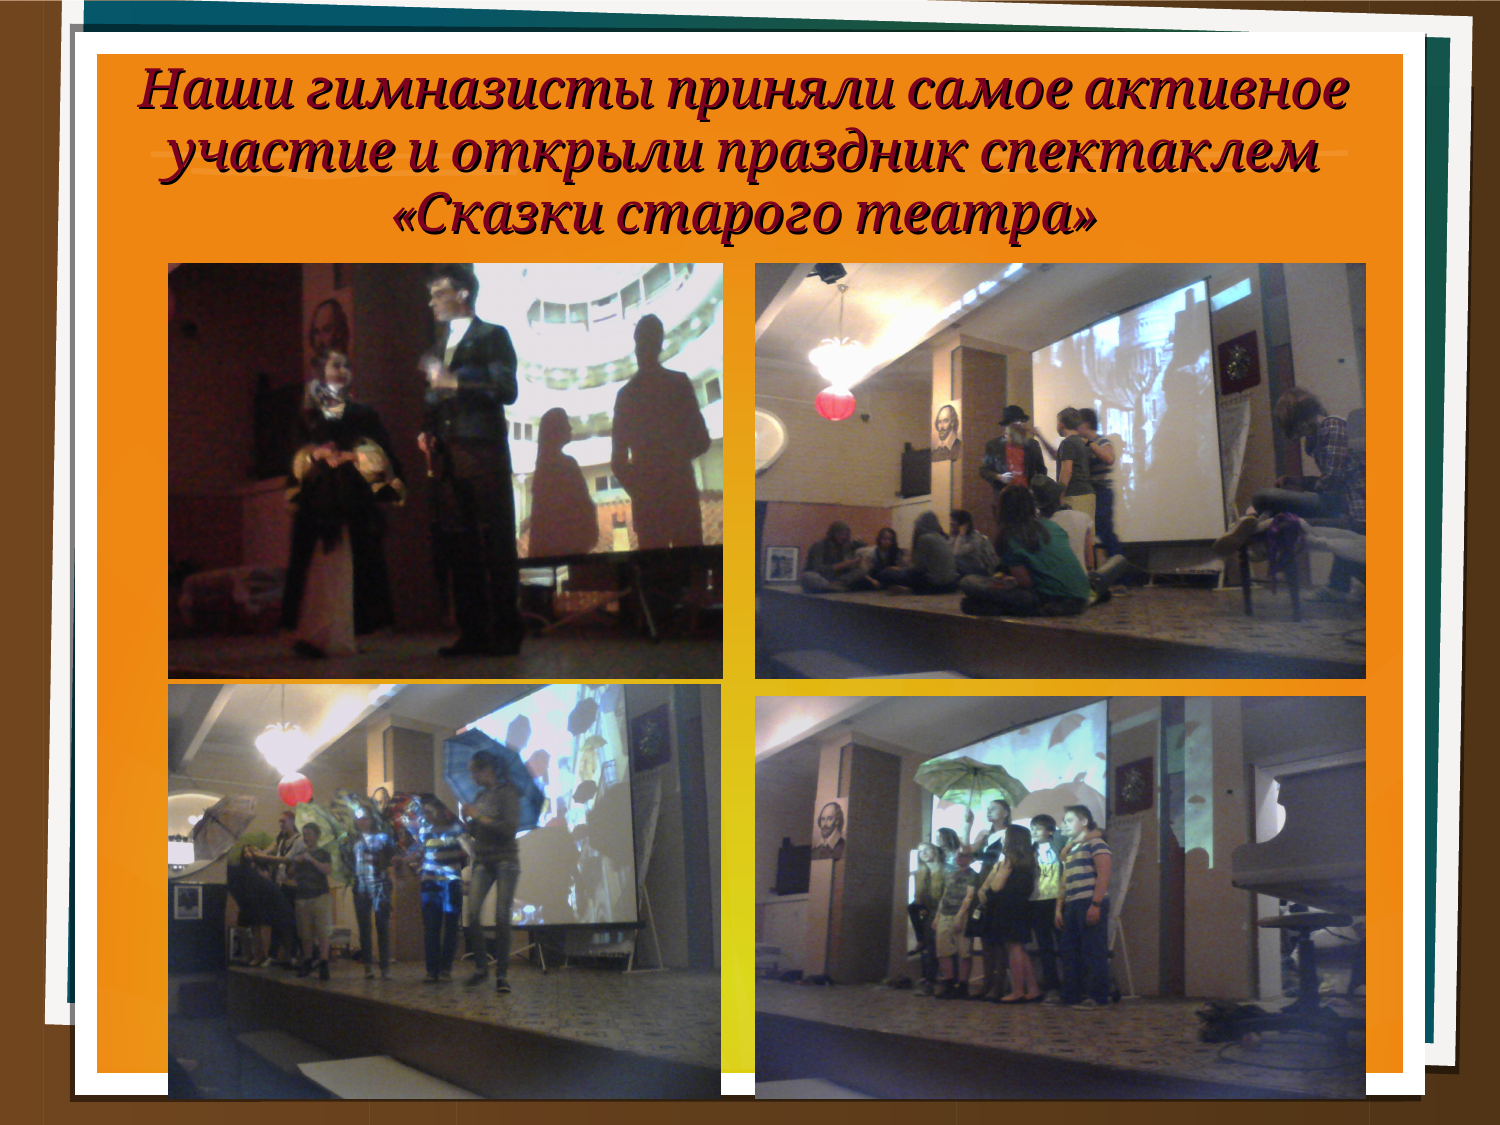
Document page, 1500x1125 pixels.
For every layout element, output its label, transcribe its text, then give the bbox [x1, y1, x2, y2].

picture [755, 696, 1366, 1099]
title Наши гимназисты приняли самое активное участие и открыли праздник спектаклем «Сказки старого театра» [94, 56, 1394, 248]
picture [168, 263, 723, 679]
picture [168, 684, 721, 1099]
picture [755, 263, 1366, 679]
